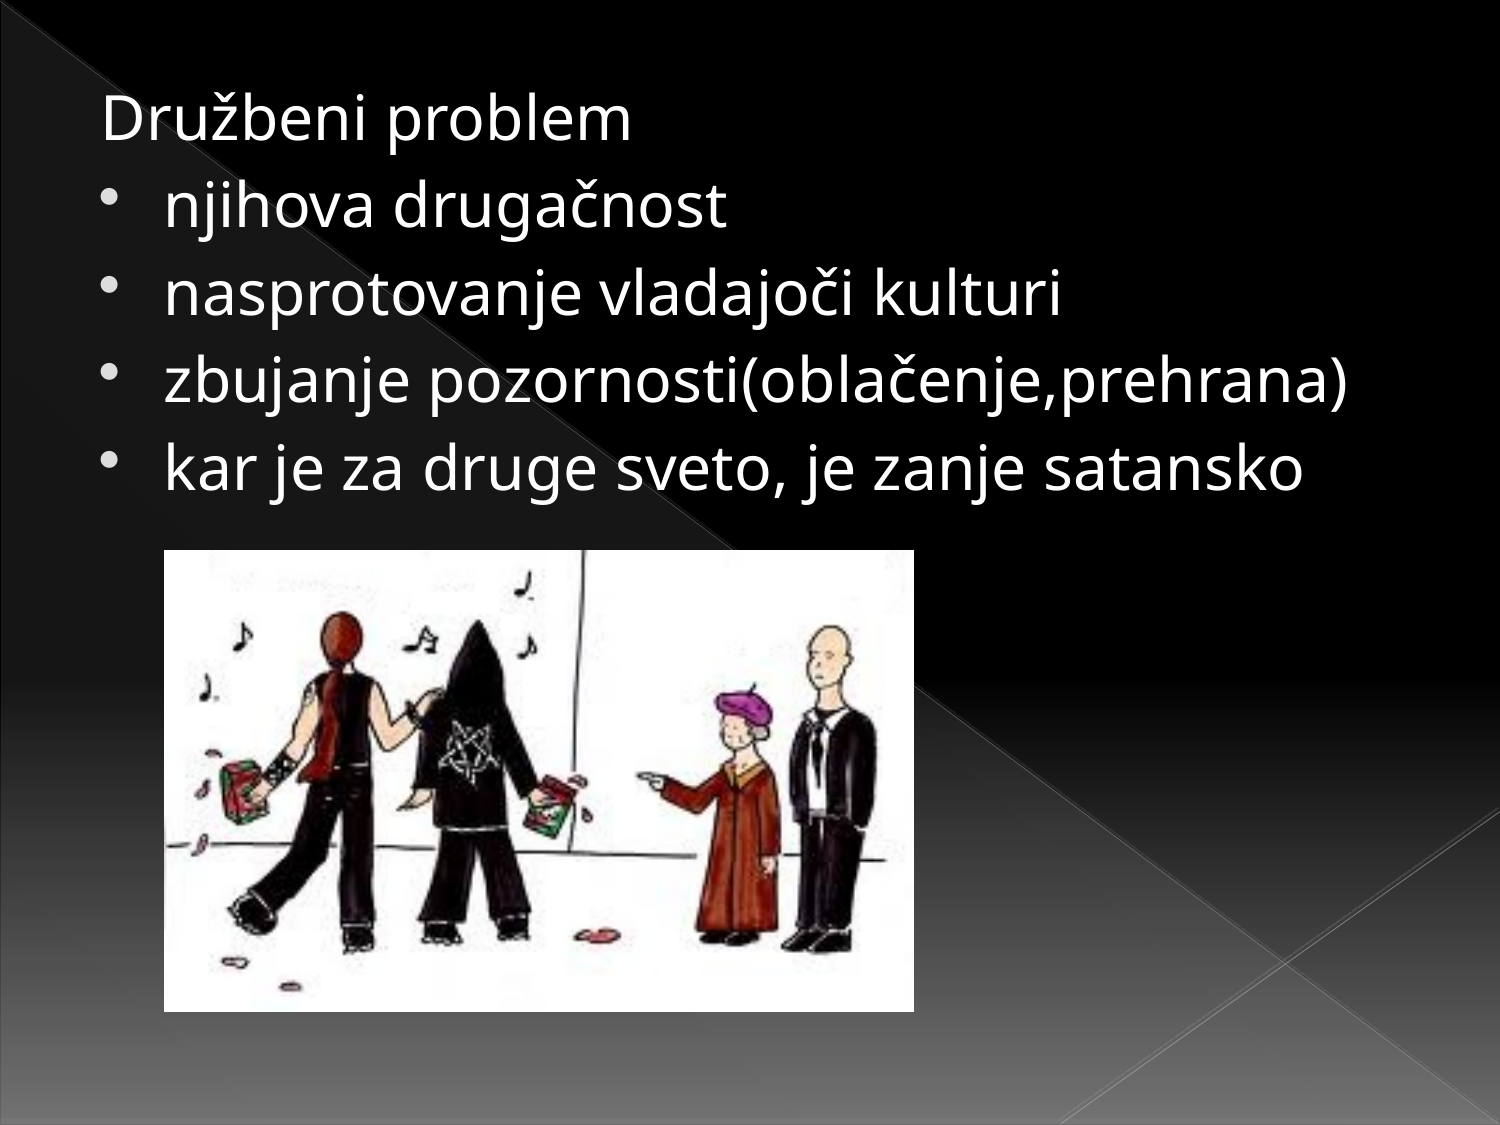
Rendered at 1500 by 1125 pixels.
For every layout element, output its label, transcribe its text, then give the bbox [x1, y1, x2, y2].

picture [164, 550, 914, 1012]
list Družbeni problem njihova drugačnost nasprotovanje vladajoči kulturi zbujanje pozornosti(oblačenje,prehrana) kar je za druge sveto, je zanje satansko [75, 70, 1425, 1059]
